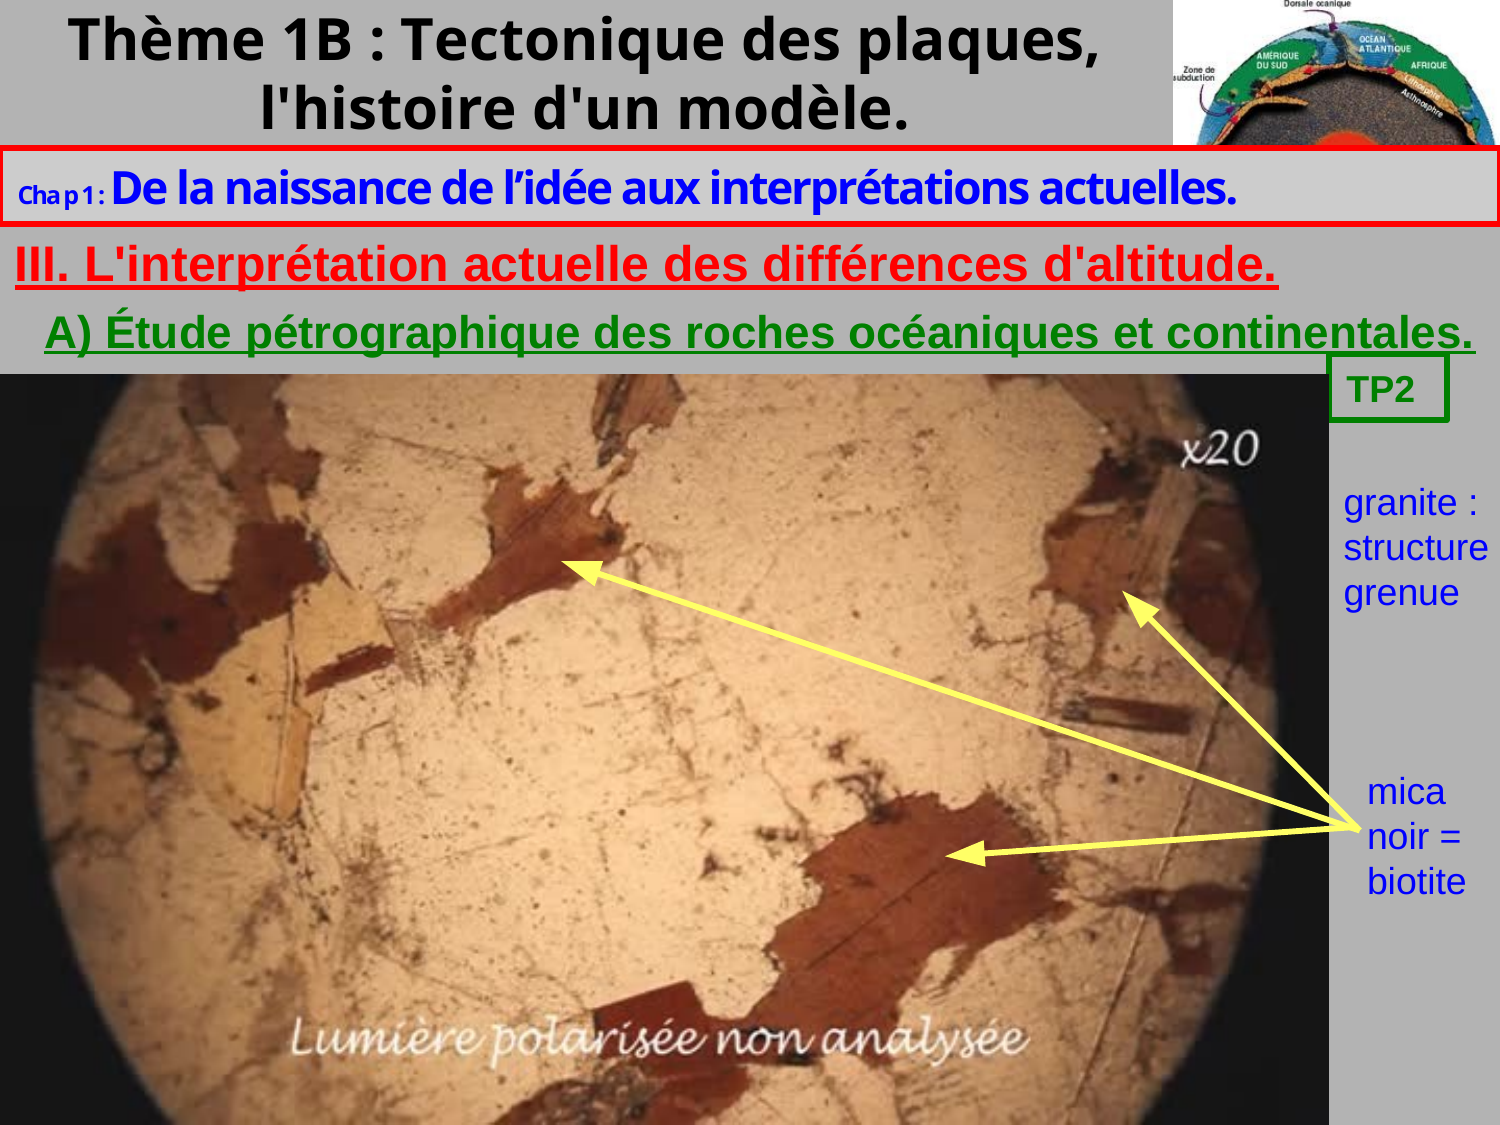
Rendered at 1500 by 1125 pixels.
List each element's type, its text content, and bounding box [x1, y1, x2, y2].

picture [0, 374, 1329, 1125]
text_box Cha p 1 : De la naissance de l’idée aux interprétations actuelles. [0, 147, 1500, 224]
text_box Thème 1B : Tectonique des plaques, l'histoire d'un modèle. [0, 0, 1173, 147]
text_box granite : structure grenue [1329, 470, 1500, 621]
text_box III. L'interprétation actuelle des différences d'altitude. [0, 224, 1418, 300]
text_box A) Étude pétrographique des roches océaniques et continentales. [29, 295, 1500, 366]
text_box TP2 [1328, 354, 1447, 421]
text_box mica noir = biotite [1352, 759, 1500, 910]
picture [1173, 0, 1500, 147]
